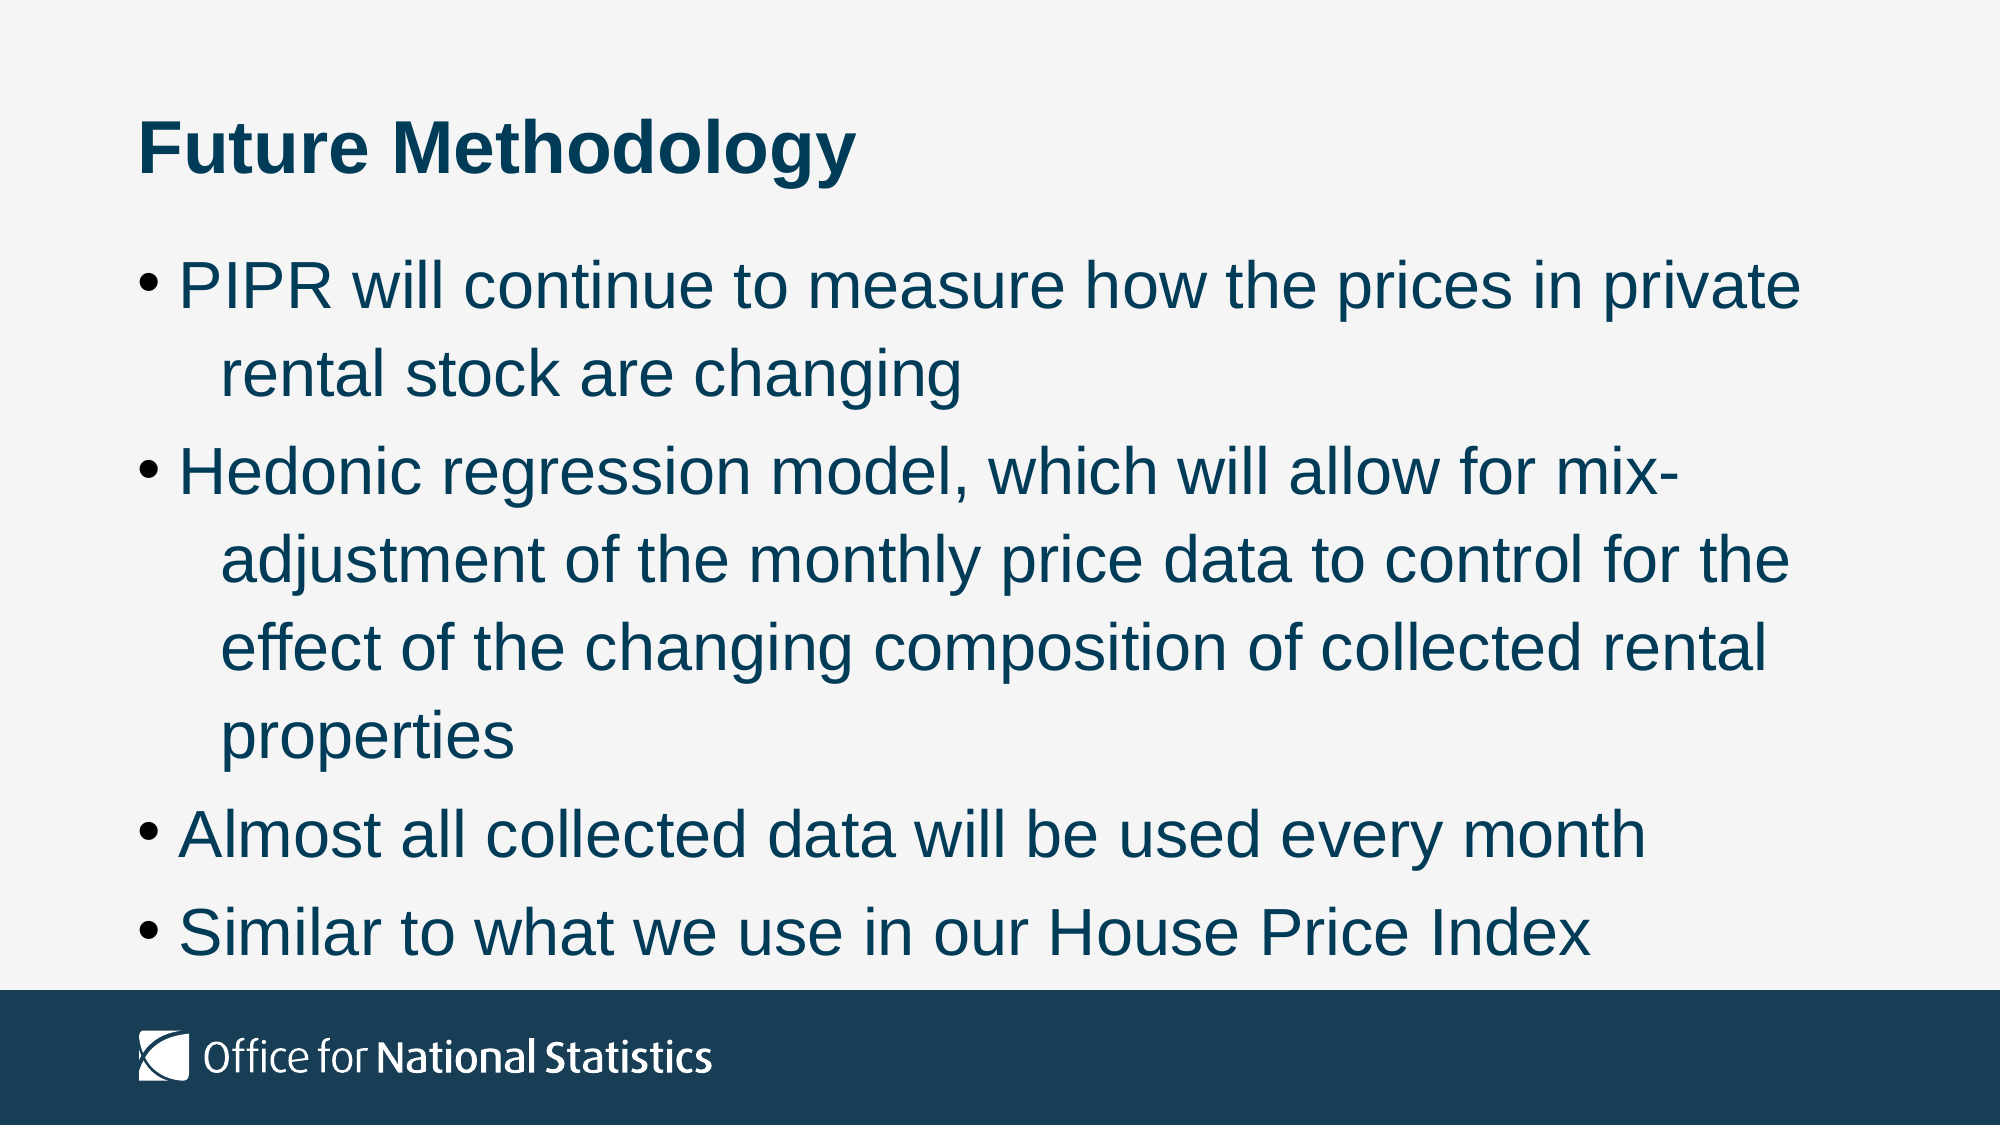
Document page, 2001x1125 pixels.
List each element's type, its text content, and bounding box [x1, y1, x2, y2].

title Future Methodology [137, 105, 1863, 192]
list PIPR will continue to measure how the prices in private rental stock are changing Hedonic regression model, which will allow for mix-adjustment of the monthly price data to control for the effect of the changing composition of collected rental properties Almost all collected data will be used every month Similar to what we use in our House Price Index [137, 233, 1866, 969]
